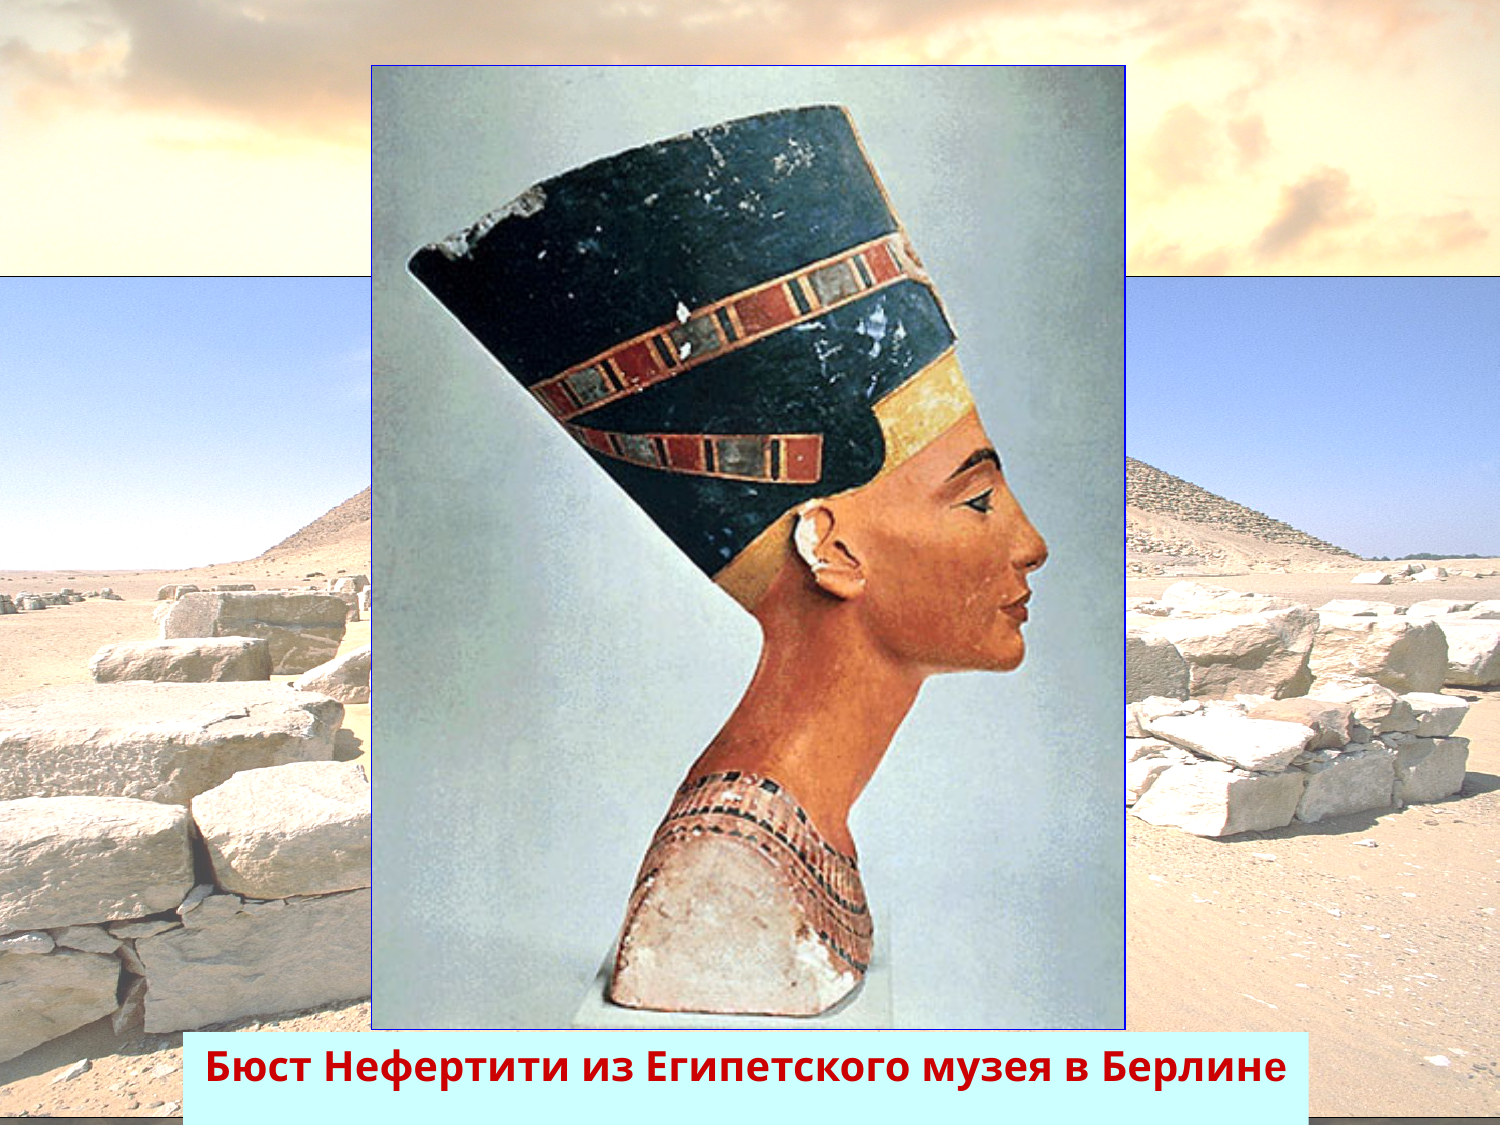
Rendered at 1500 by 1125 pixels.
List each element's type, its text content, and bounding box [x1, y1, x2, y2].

title Бюст Нефертити из Египетского музея в Берлине [183, 1032, 1309, 1125]
picture [372, 66, 1125, 1029]
